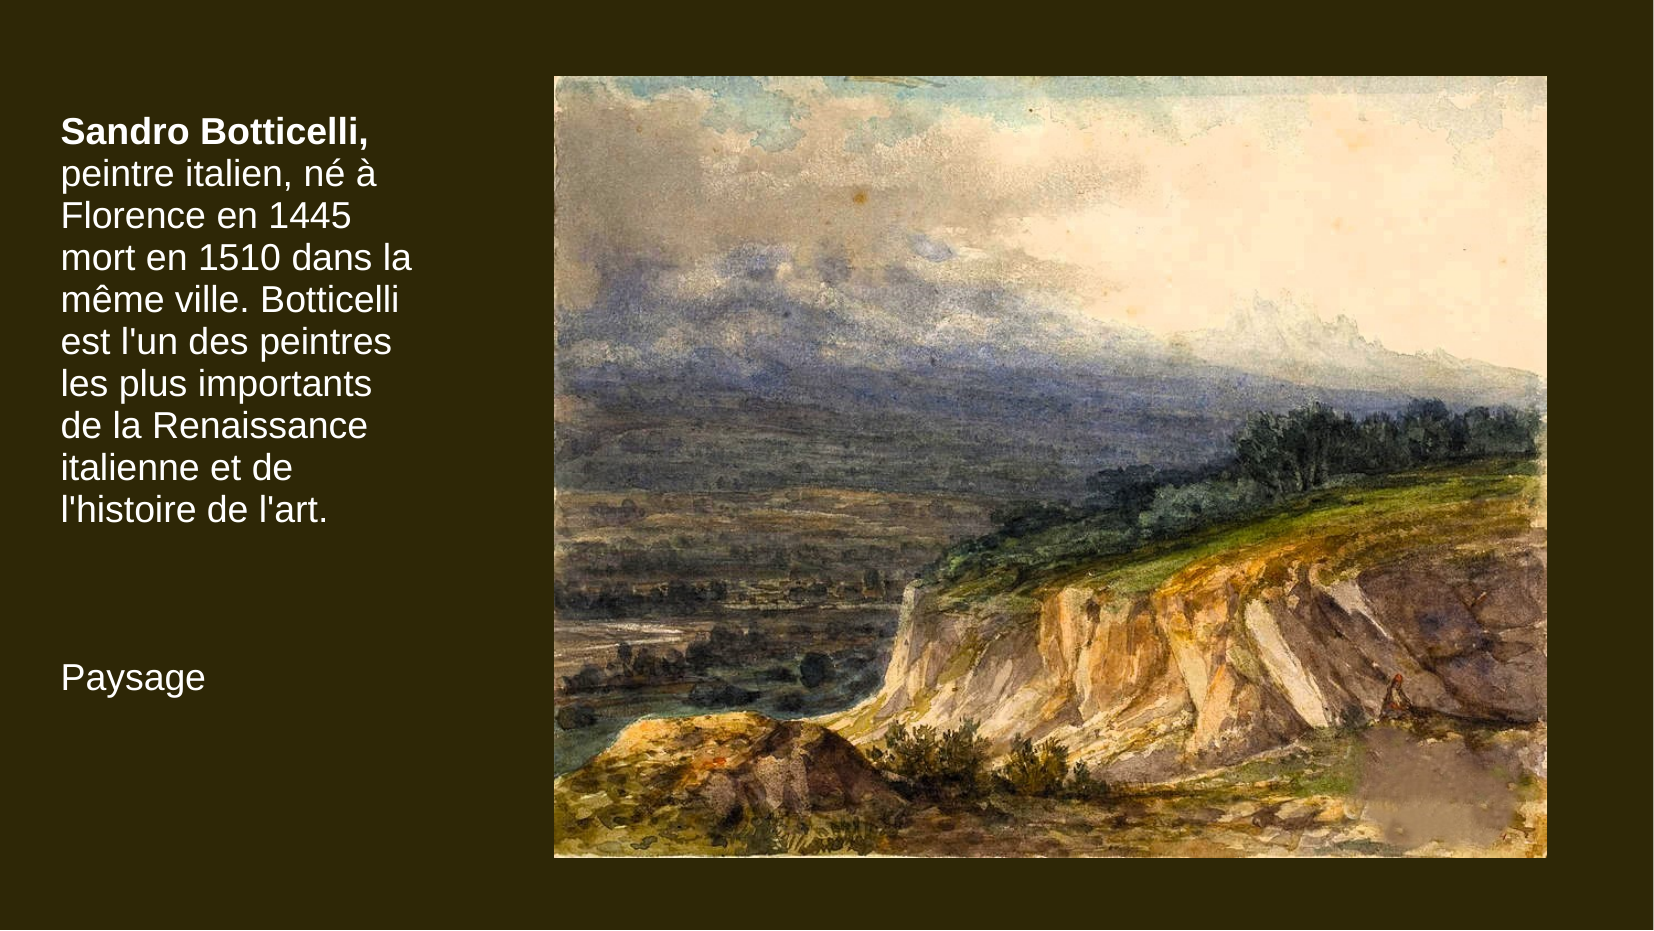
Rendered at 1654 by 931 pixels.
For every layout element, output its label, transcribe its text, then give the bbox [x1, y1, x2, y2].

picture [554, 76, 1547, 858]
text_box Sandro Botticelli, peintre italien, né à Florence en 1445 mort en 1510 dans la même ville. Botticelli est l'un des peintres les plus importants de la Renaissance italienne et de l'histoire de l'art. Paysage [45, 103, 430, 706]
